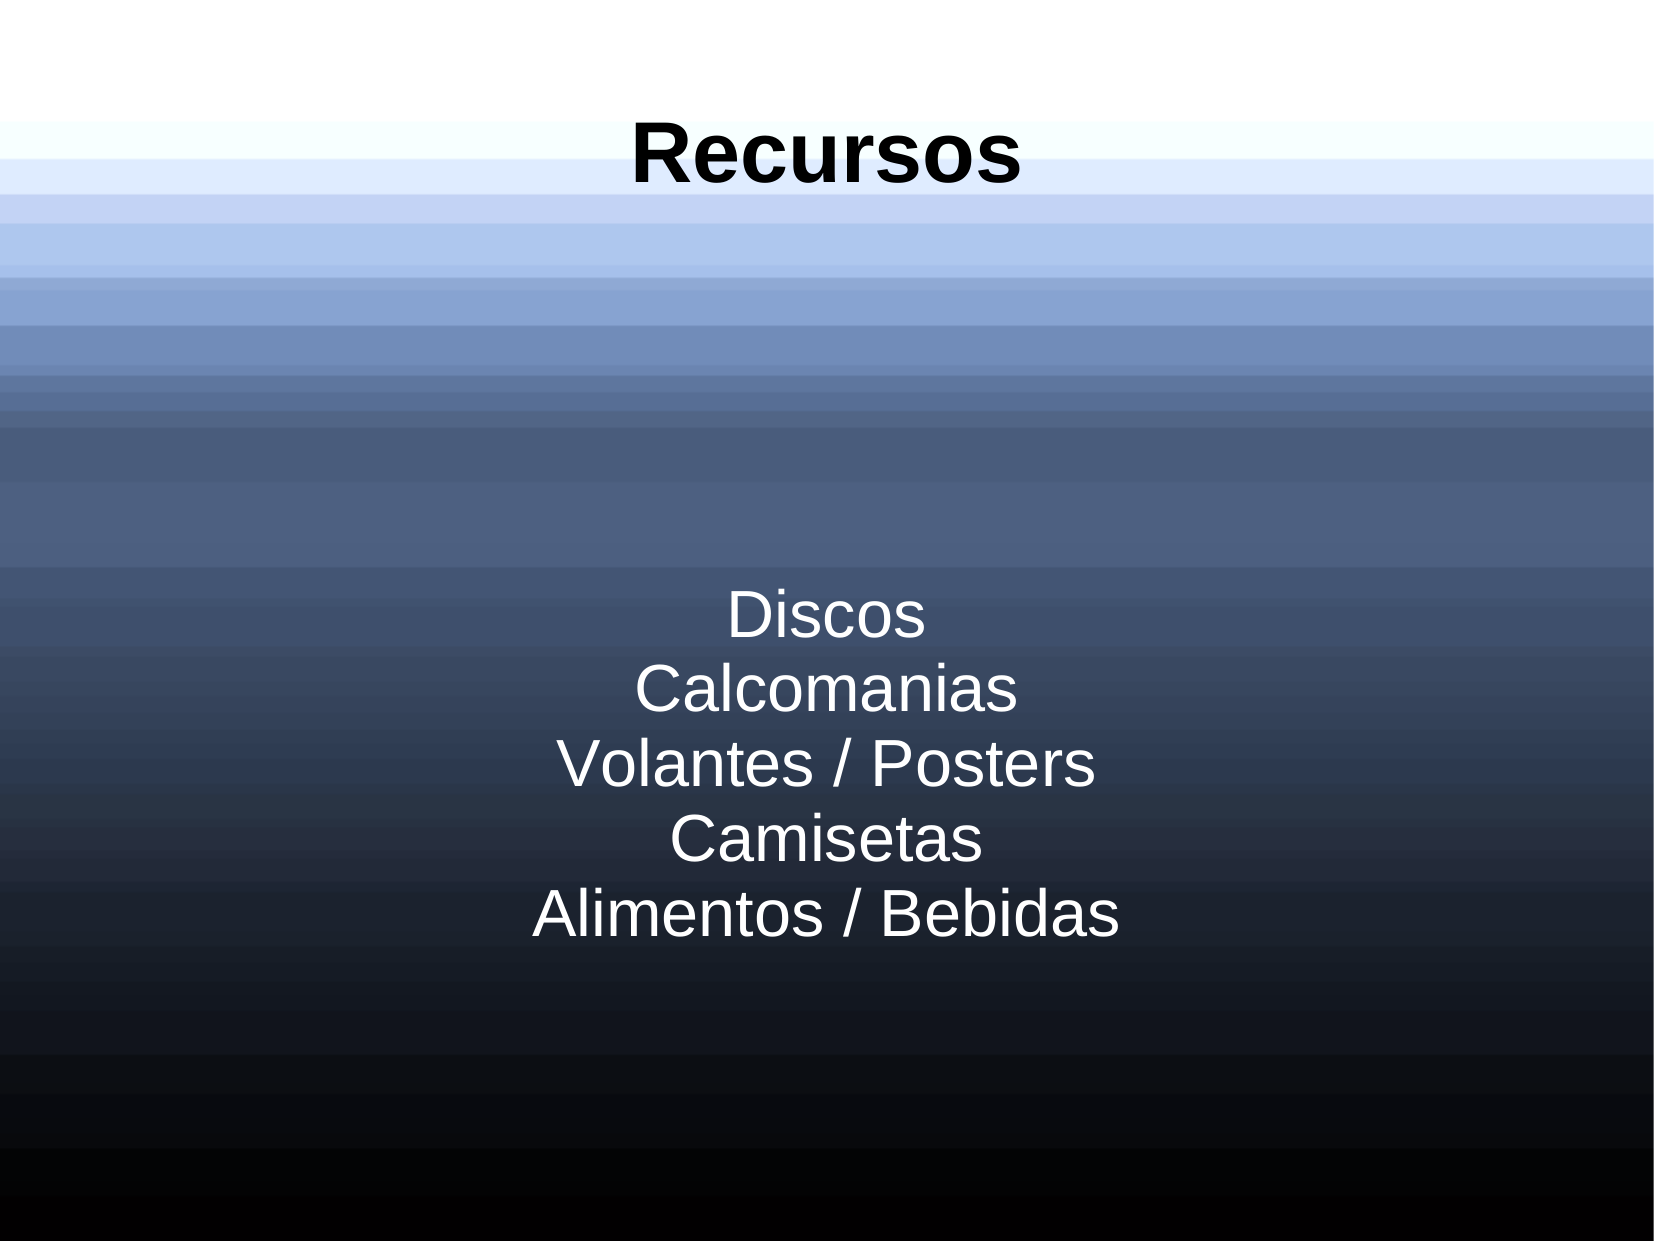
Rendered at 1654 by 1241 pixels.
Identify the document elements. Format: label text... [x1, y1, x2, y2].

title Recursos [82, 49, 1571, 257]
picture [0, 0, 1654, 1241]
subtitle Discos Calcomanias Volantes / Posters Camisetas Alimentos / Bebidas [82, 354, 1571, 1173]
